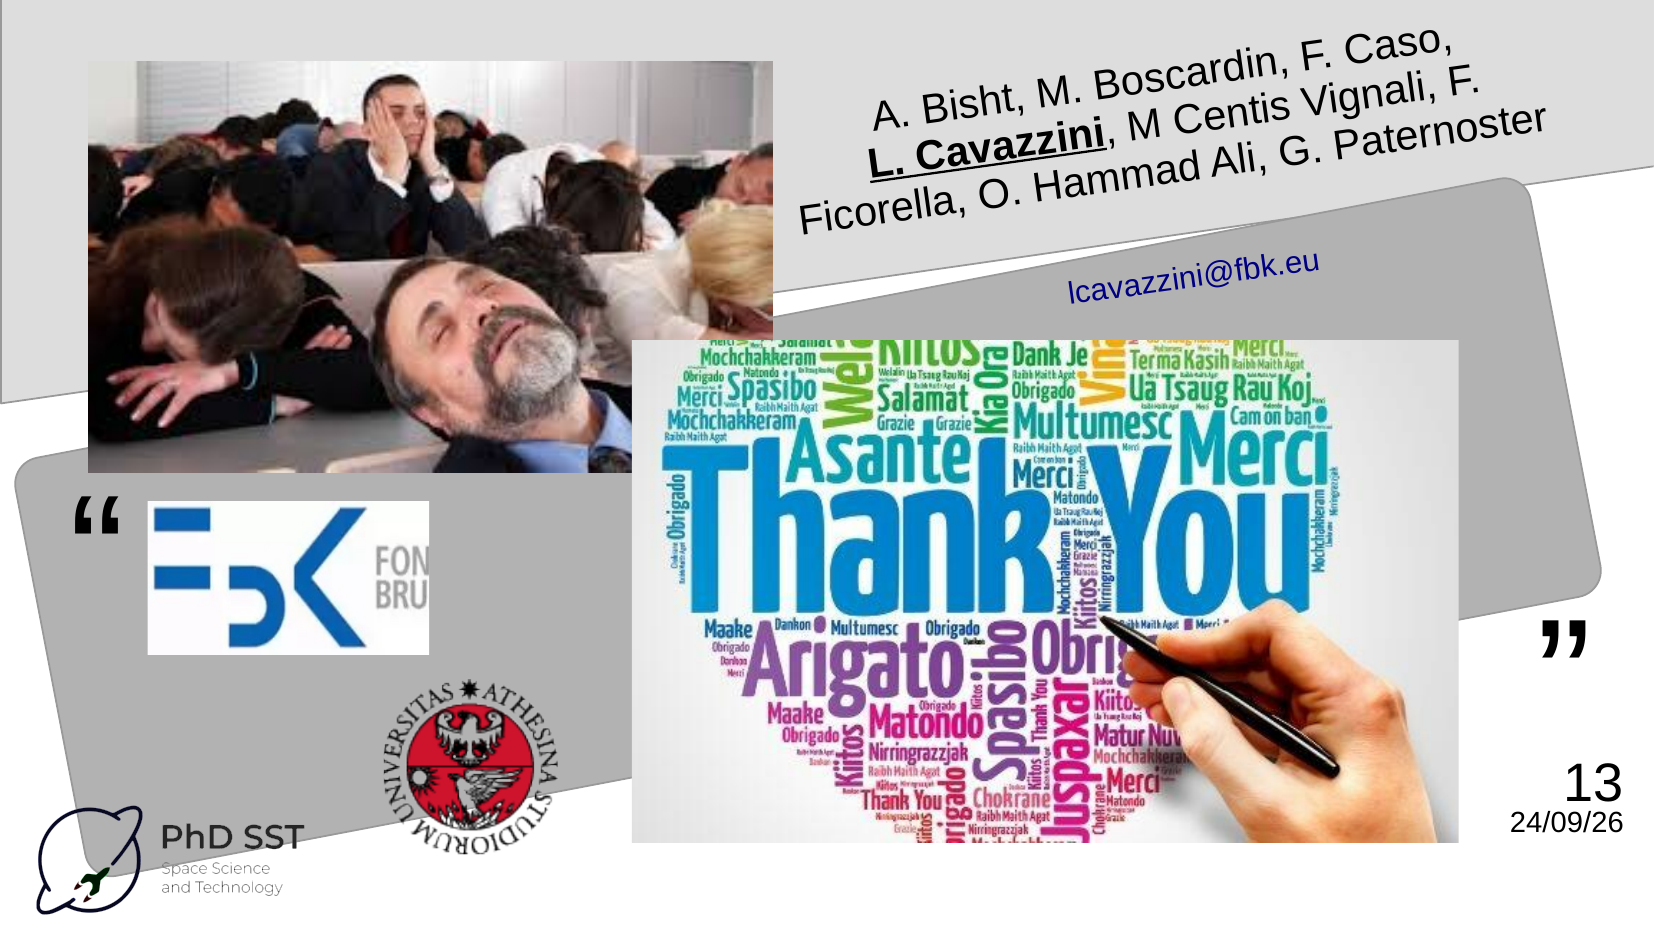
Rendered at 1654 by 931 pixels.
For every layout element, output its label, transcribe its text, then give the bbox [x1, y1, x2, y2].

picture [29, 797, 309, 916]
picture [88, 61, 1459, 843]
picture [383, 679, 562, 857]
picture [147, 501, 430, 655]
text_box A. Bisht, M. Boscardin, F. Caso, L. Cavazzini, M Centis Vignali, F. Ficorella, O. Hammad Ali, G. Paternoster lcavazzini@fbk.eu [780, 0, 1567, 348]
